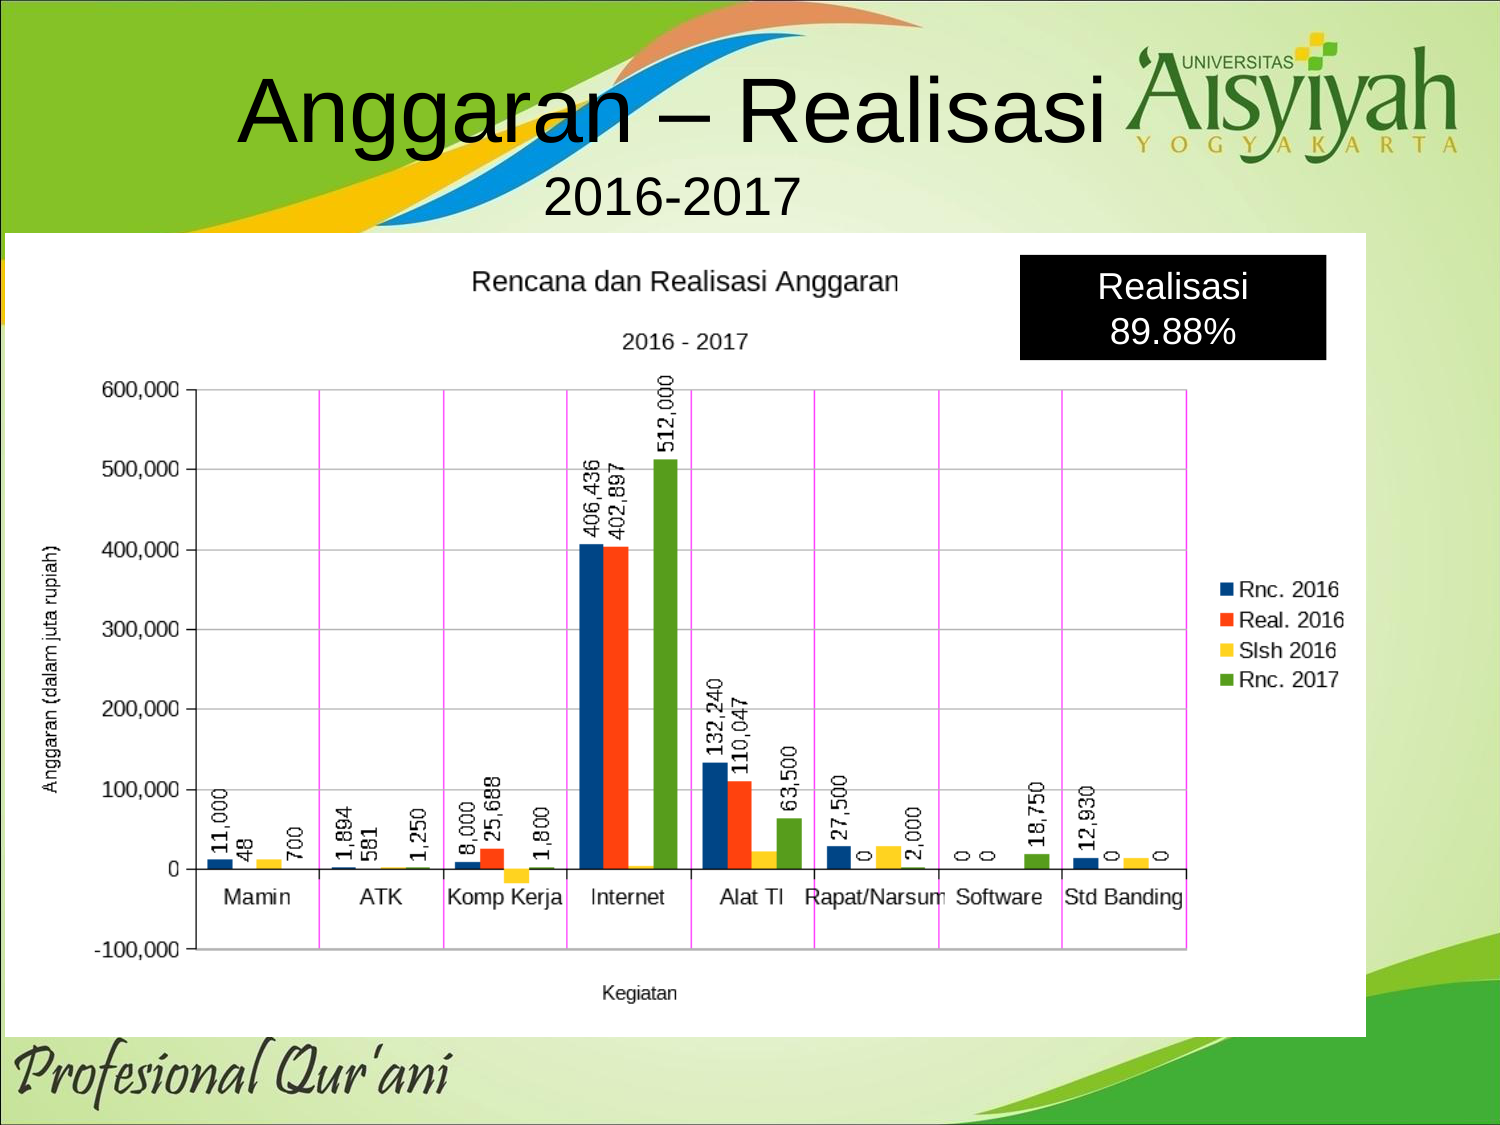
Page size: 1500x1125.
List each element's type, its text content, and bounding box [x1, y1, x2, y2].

picture [0, 0, 1500, 1125]
text_box Realisasi 89.88% [1020, 254, 1327, 361]
title Anggaran – Realisasi 2016-2017 [0, 43, 1349, 234]
